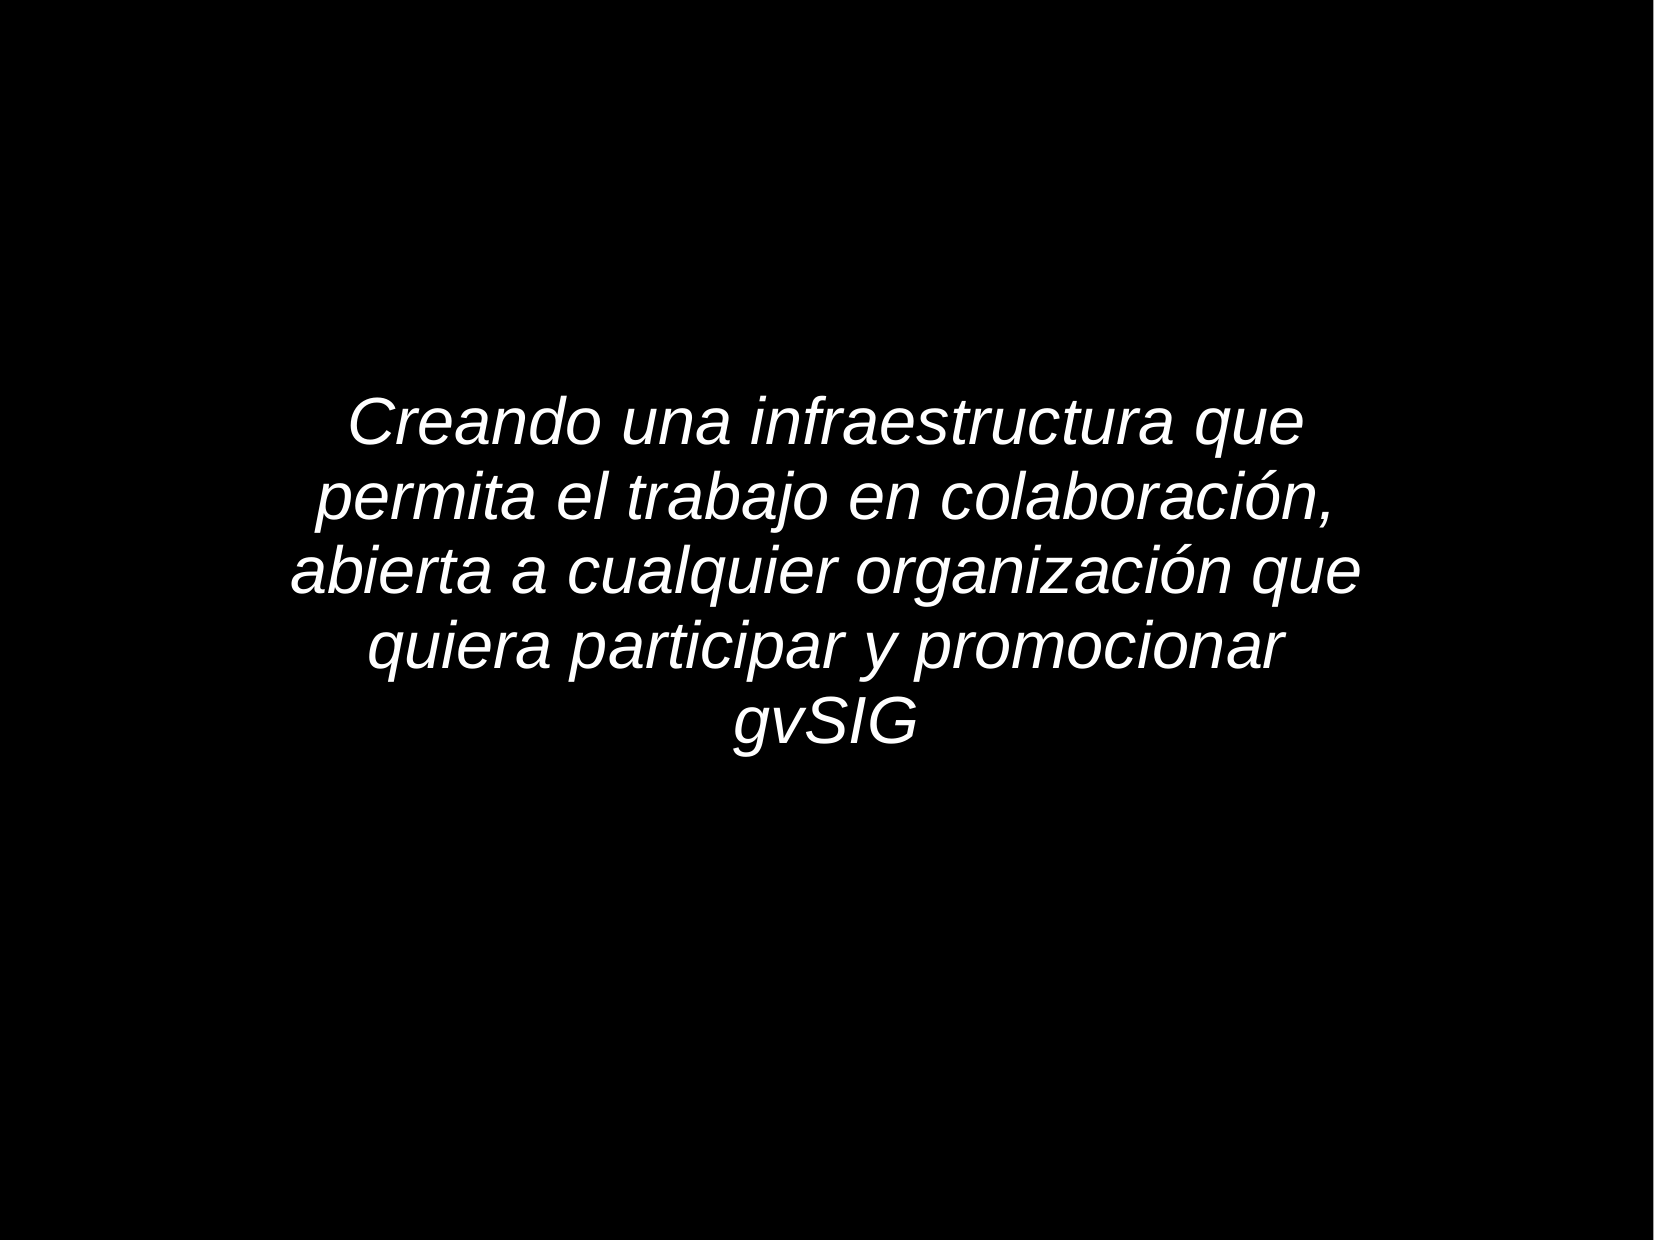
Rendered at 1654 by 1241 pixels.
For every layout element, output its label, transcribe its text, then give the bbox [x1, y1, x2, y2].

list Creando una infraestructura que permita el trabajo en colaboración, abierta a cualquier organización que quiera participar y promocionar gvSIG [277, 383, 1376, 798]
